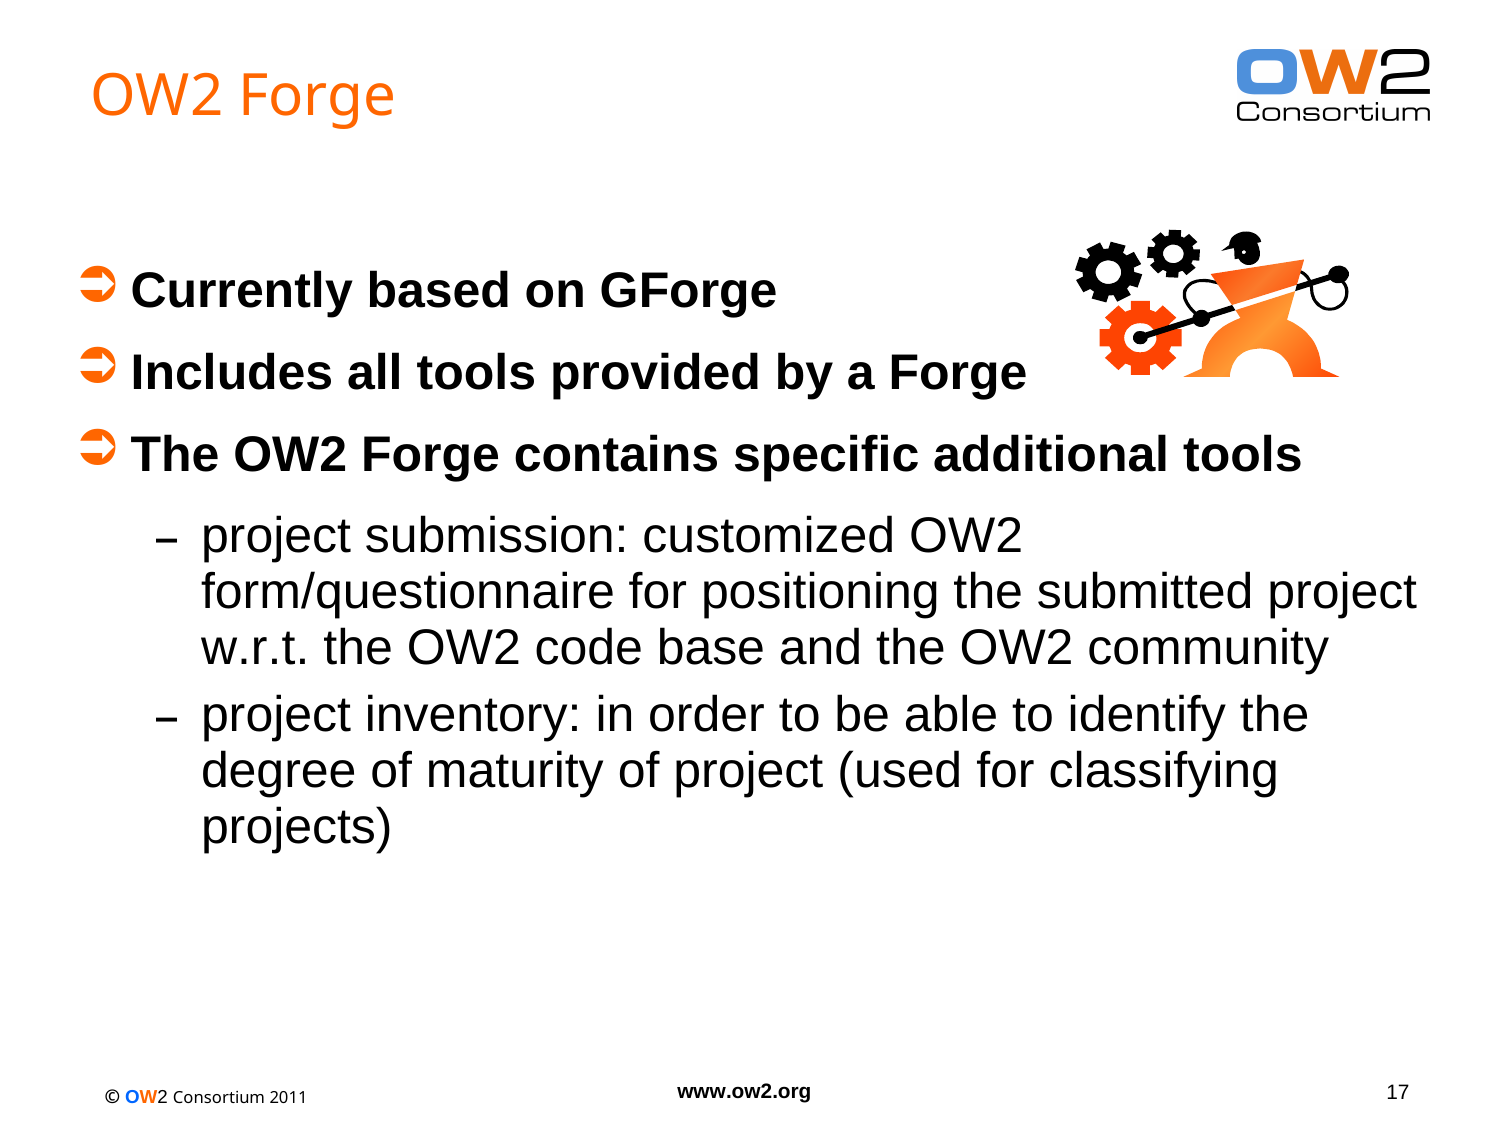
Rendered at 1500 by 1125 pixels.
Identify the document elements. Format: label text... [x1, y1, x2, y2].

list Currently based on GForge Includes all tools provided by a Forge The OW2 Forge contains specific additional tools project submission: customized OW2 form/questionnaire for positioning the submitted project w.r.t. the OW2 code base and the OW2 community project inventory: in order to be able to identify the degree of maturity of project (used for classifying projects) [74, 262, 1425, 1005]
text_box [1099, 259, 1349, 377]
text_box [1221, 231, 1262, 265]
text_box [1075, 241, 1143, 303]
title OW2 Forge [75, 45, 1175, 215]
text_box [1147, 229, 1201, 278]
